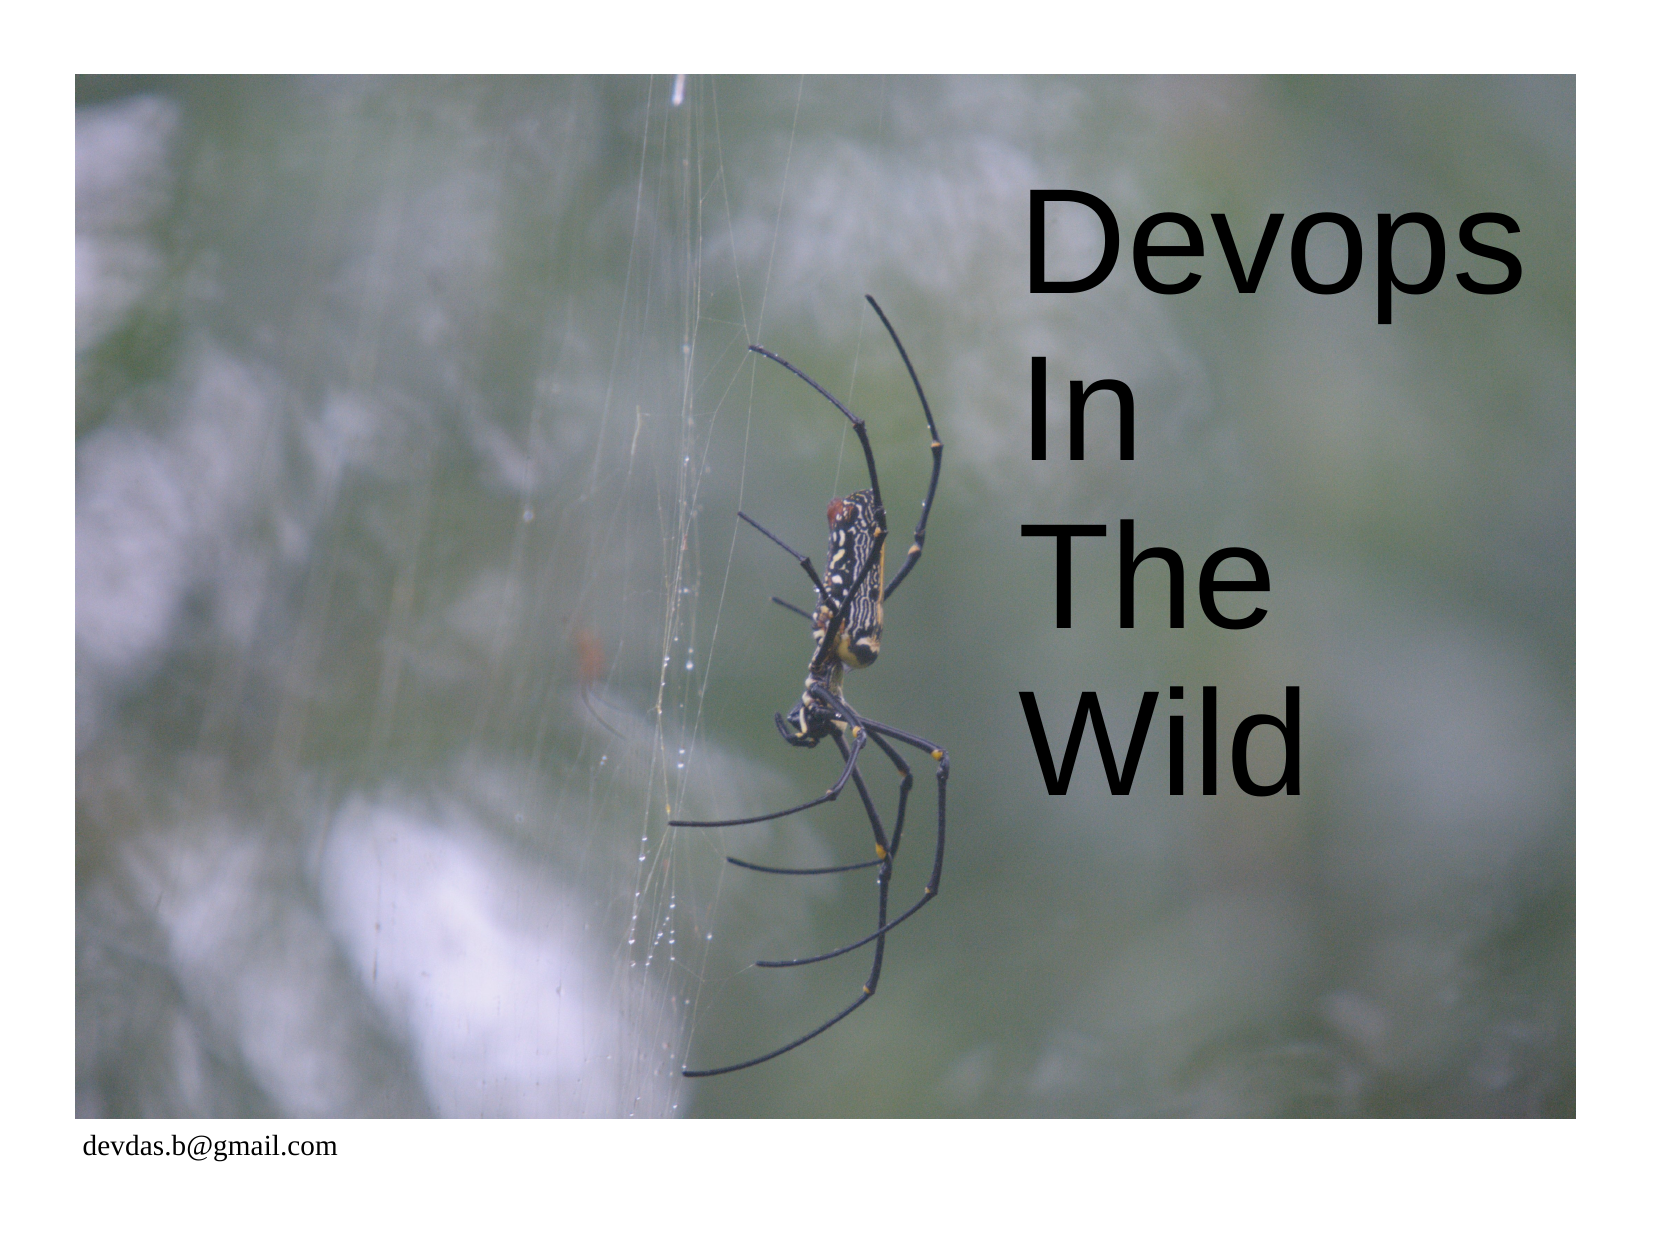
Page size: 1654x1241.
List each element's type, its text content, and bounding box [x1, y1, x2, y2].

picture [75, 74, 1576, 1119]
text_box Devops In The Wild [1004, 150, 1543, 835]
